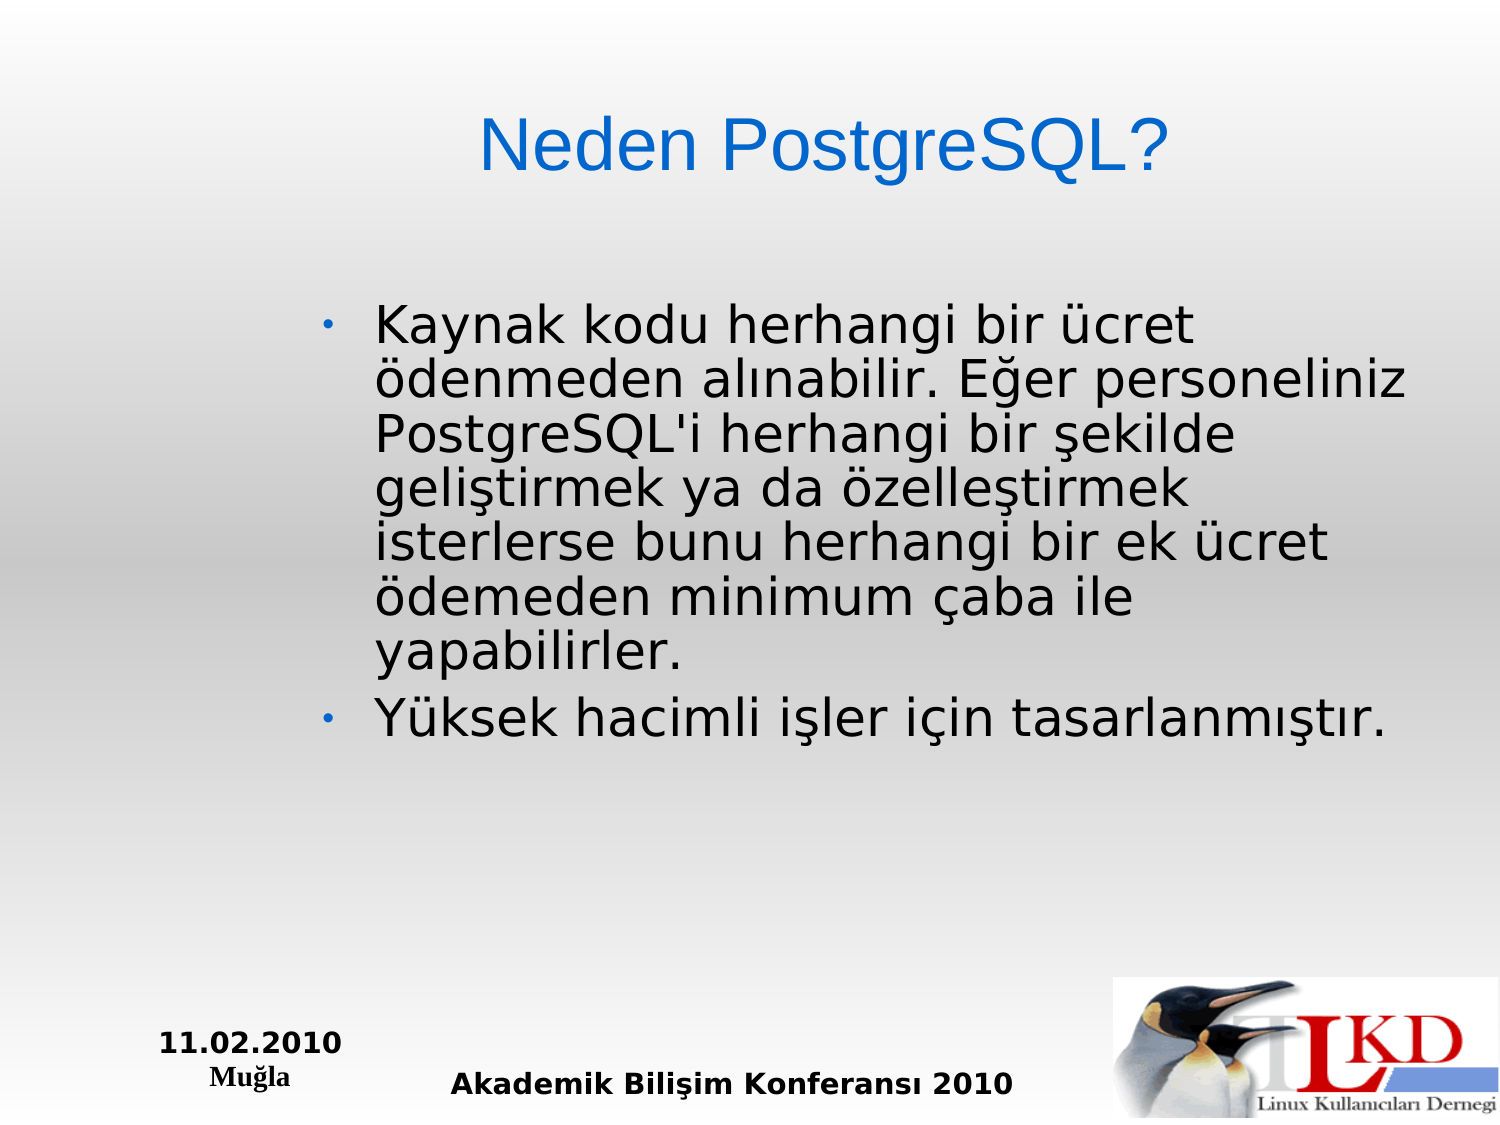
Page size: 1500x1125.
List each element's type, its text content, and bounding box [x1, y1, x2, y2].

title Neden PostgreSQL? [224, 49, 1425, 238]
picture [1113, 977, 1499, 1118]
list Kaynak kodu herhangi bir ücret ödenmeden alınabilir. Eğer personeliniz PostgreSQL'i herhangi bir şekilde geliştirmek ya da özelleştirmek isterlerse bunu herhangi bir ek ücret ödemeden minimum çaba ile yapabilirler. Yüksek hacimli işler için tasarlanmıştır. [224, 299, 1425, 975]
